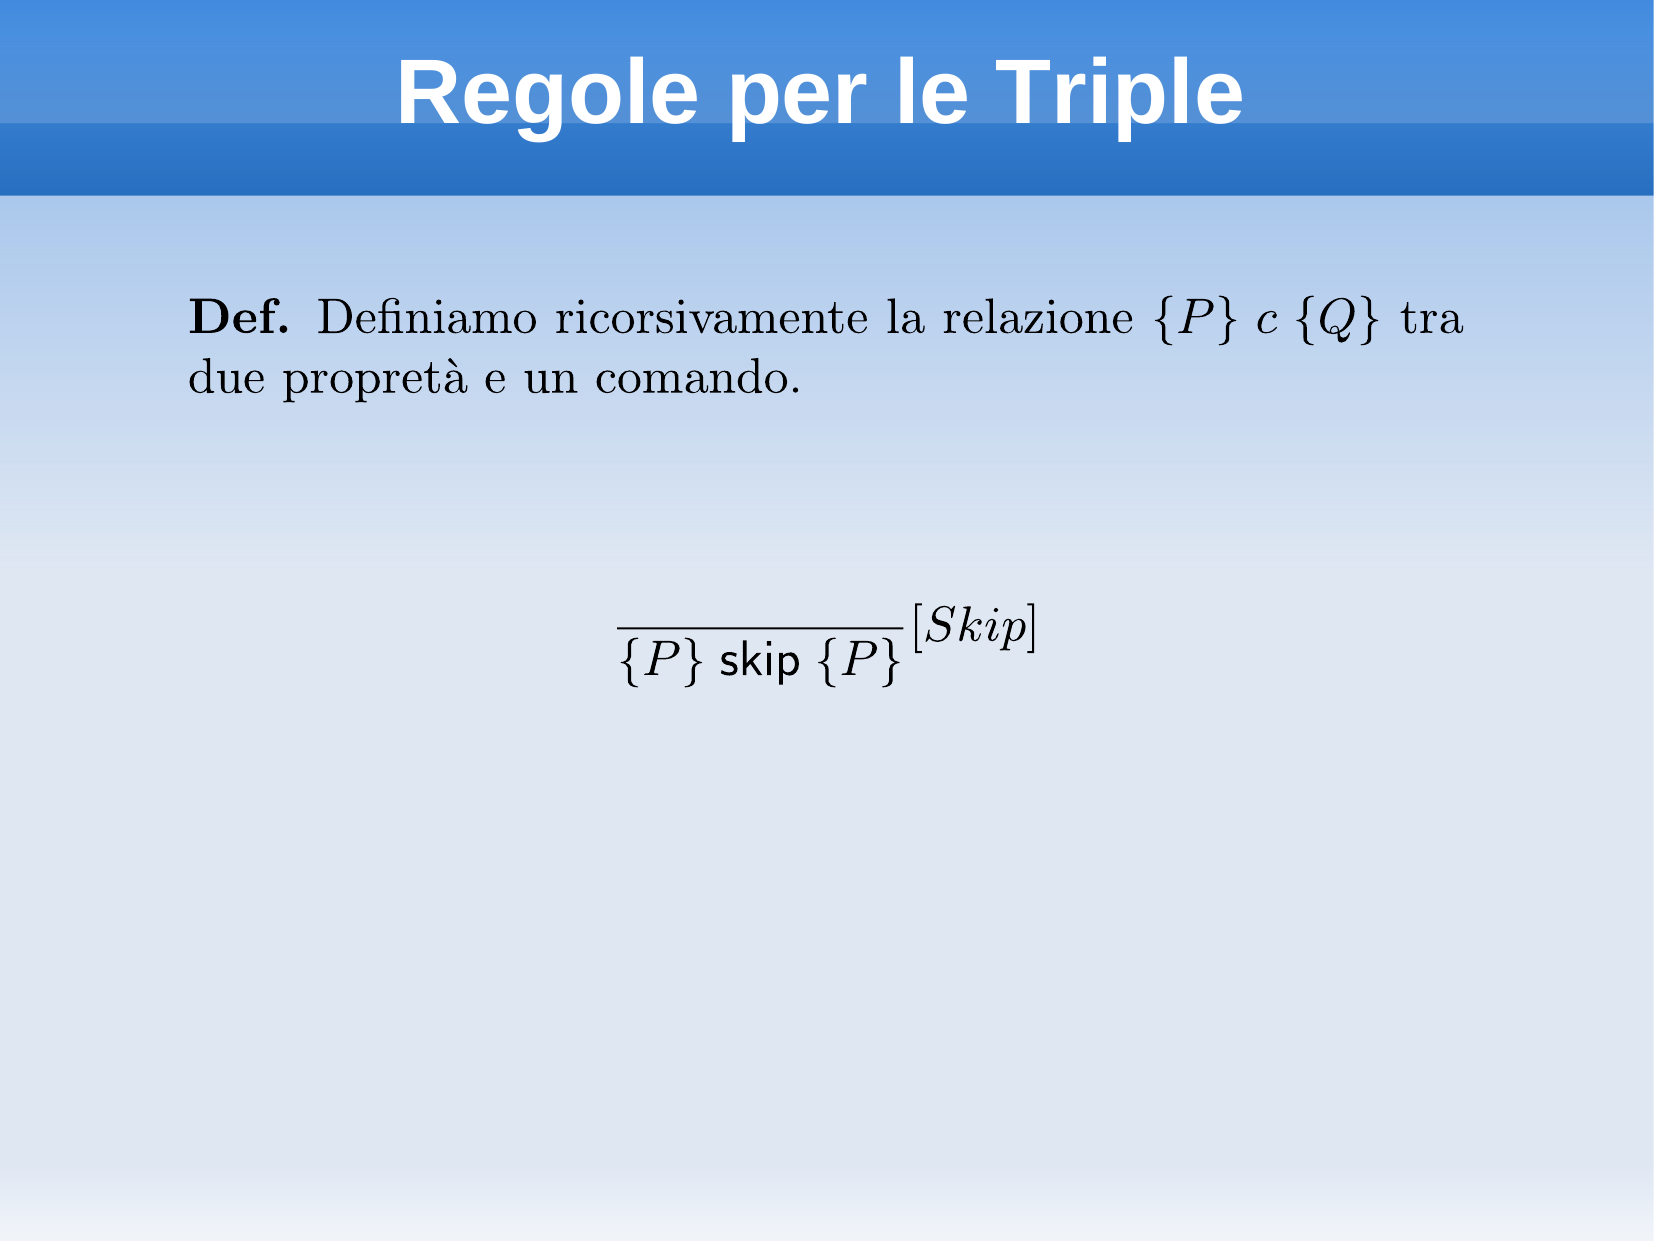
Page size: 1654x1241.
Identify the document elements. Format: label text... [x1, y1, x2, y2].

picture [0, 0, 1654, 1241]
title Regole per le Triple [76, 0, 1565, 188]
text_box [187, 295, 1464, 688]
